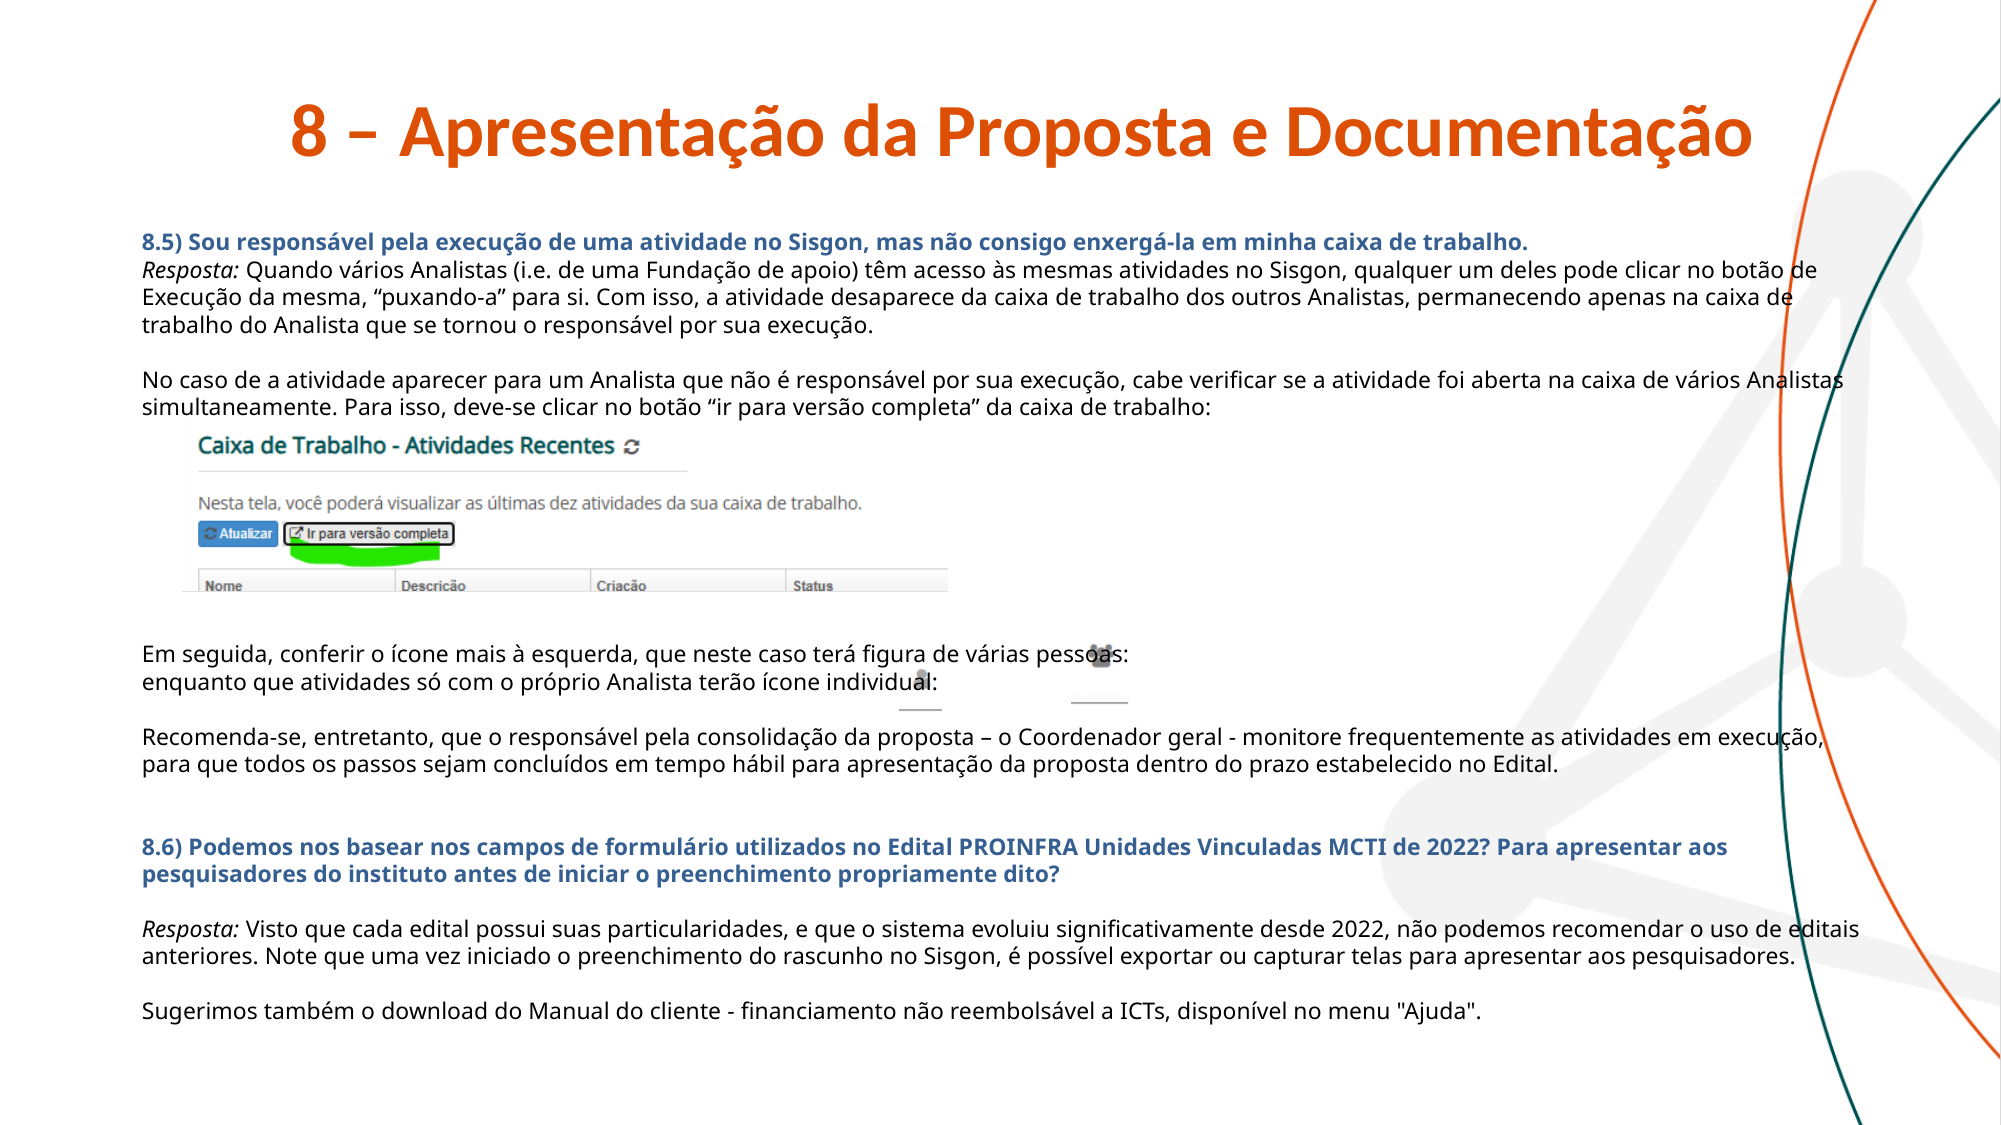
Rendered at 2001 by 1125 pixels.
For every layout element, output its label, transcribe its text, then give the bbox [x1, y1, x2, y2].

text_box 8.5) Sou responsável pela execução de uma atividade no Sisgon, mas não consigo enxergá-la em minha caixa de trabalho. Resposta: Quando vários Analistas (i.e. de uma Fundação de apoio) têm acesso às mesmas atividades no Sisgon, qualquer um deles pode clicar no botão de Execução da mesma, “puxando-a” para si. Com isso, a atividade desaparece da caixa de trabalho dos outros Analistas, permanecendo apenas na caixa de trabalho do Analista que se tornou o responsável por sua execução. No caso de a atividade aparecer para um Analista que não é responsável por sua execução, cabe verificar se a atividade foi aberta na caixa de vários Analistas simultaneamente. Para isso, deve-se clicar no botão “ir para versão completa” da caixa de trabalho: Em seguida, conferir o ícone mais à esquerda, que neste caso terá figura de várias pessoas: enquanto que atividades só com o próprio Analista terão ícone individual: Recomenda-se, entretanto, que o responsável pela consolidação da proposta – o Coordenador geral - monitore frequentemente as atividades em execução, para que todos os passos sejam concluídos em tempo hábil para apresentação da proposta dentro do prazo estabelecido no Edital. 8.6) Podemos nos basear nos campos de formulário utilizados no Edital PROINFRA Unidades Vinculadas MCTI de 2022? Para apresentar aos pesquisadores do instituto antes de iniciar o preenchimento propriamente dito? Resposta: Visto que cada edital possui suas particularidades, e que o sistema evoluiu significativamente desde 2022, não podemos recomendar o uso de editais anteriores. Note que uma vez iniciado o preenchimento do rascunho no Sisgon, é possível exportar ou capturar telas para apresentar aos pesquisadores. Sugerimos também o download do Manual do cliente - financiamento não reembolsável a ICTs, disponível no menu "Ajuda". [126, 220, 1892, 1069]
text_box 8 – Apresentação da Proposta e Documentação [153, 13, 1892, 181]
